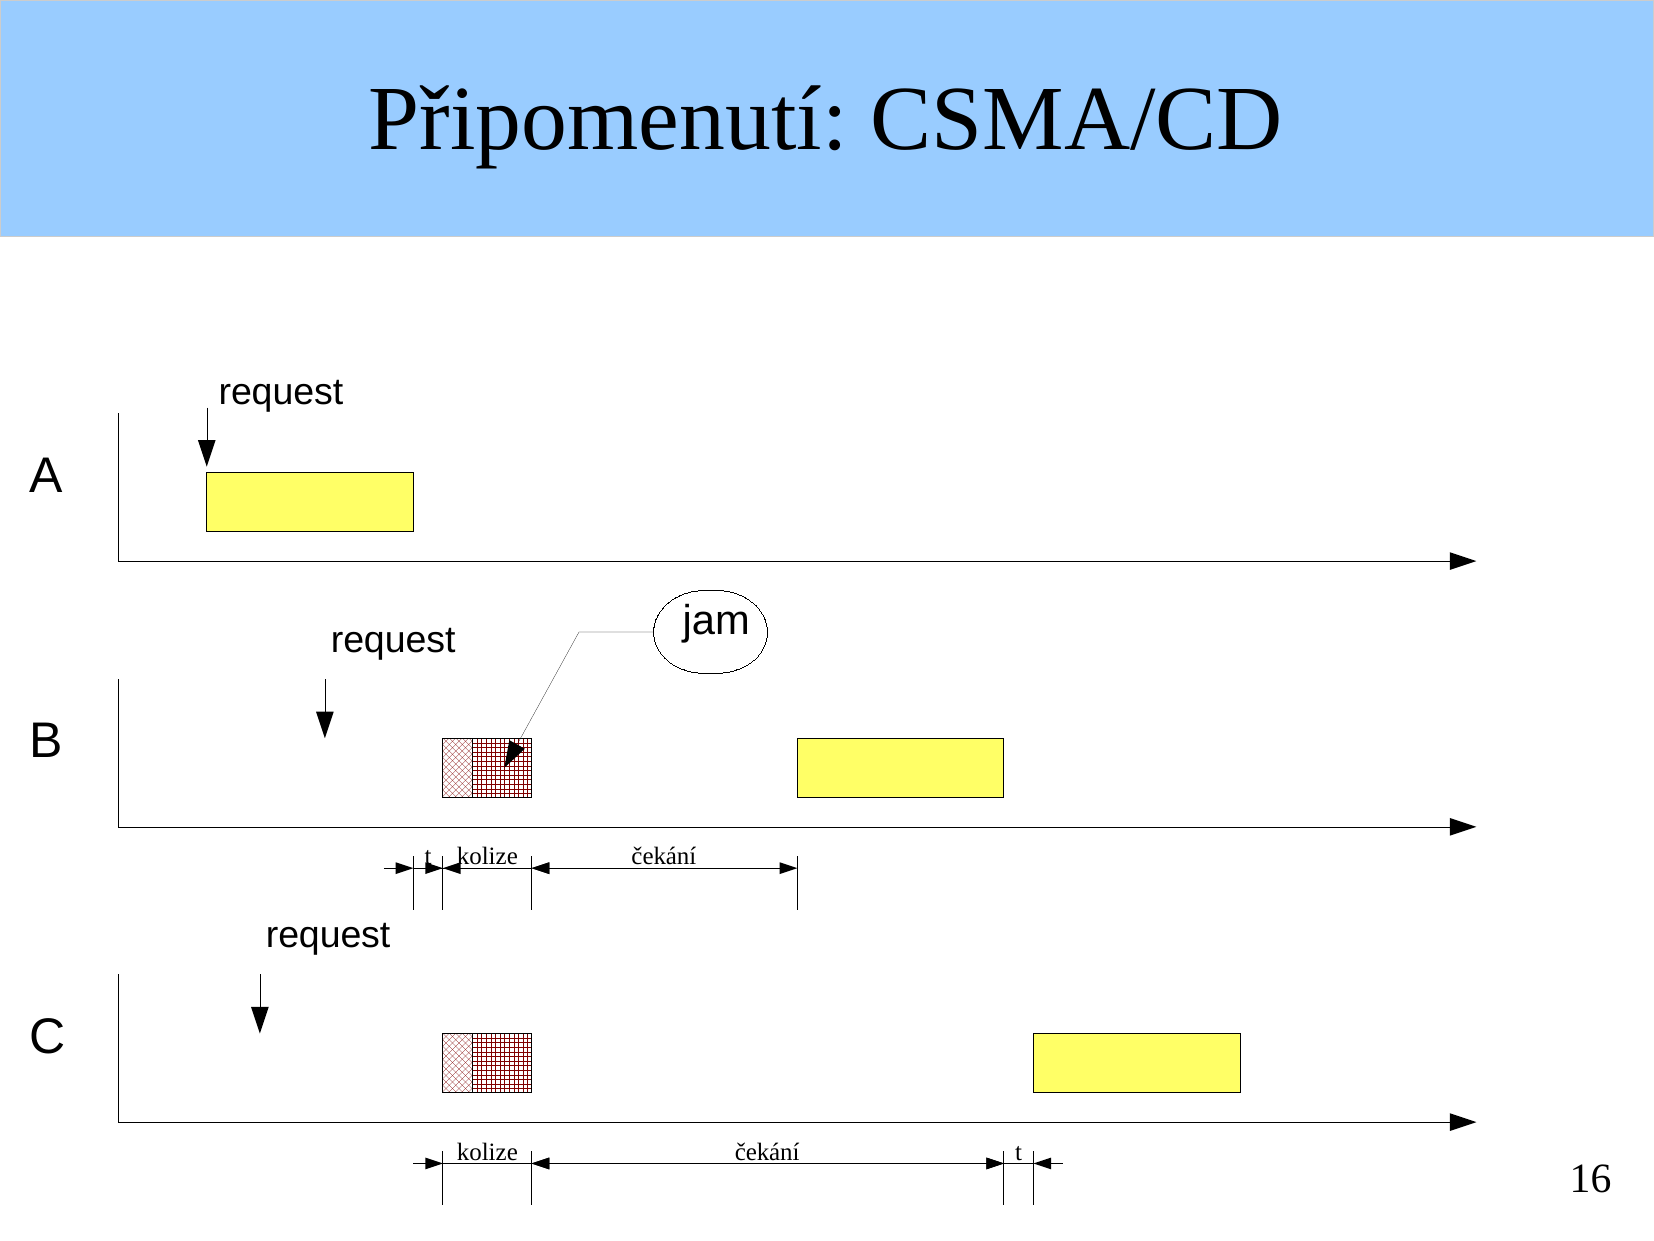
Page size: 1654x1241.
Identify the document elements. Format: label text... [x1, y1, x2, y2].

text_box request [218, 370, 344, 434]
text_box C [29, 1008, 66, 1093]
title Připomenutí: CSMA/CD [0, 0, 1654, 237]
text_box [797, 738, 1004, 798]
text_box request [265, 913, 391, 978]
text_box A [29, 446, 63, 532]
text_box [442, 1033, 532, 1093]
text_box request [330, 618, 456, 682]
text_box [442, 738, 532, 798]
text_box [206, 472, 414, 532]
text_box [1033, 1033, 1241, 1093]
text_box jam [653, 590, 768, 674]
text_box B [29, 712, 63, 798]
